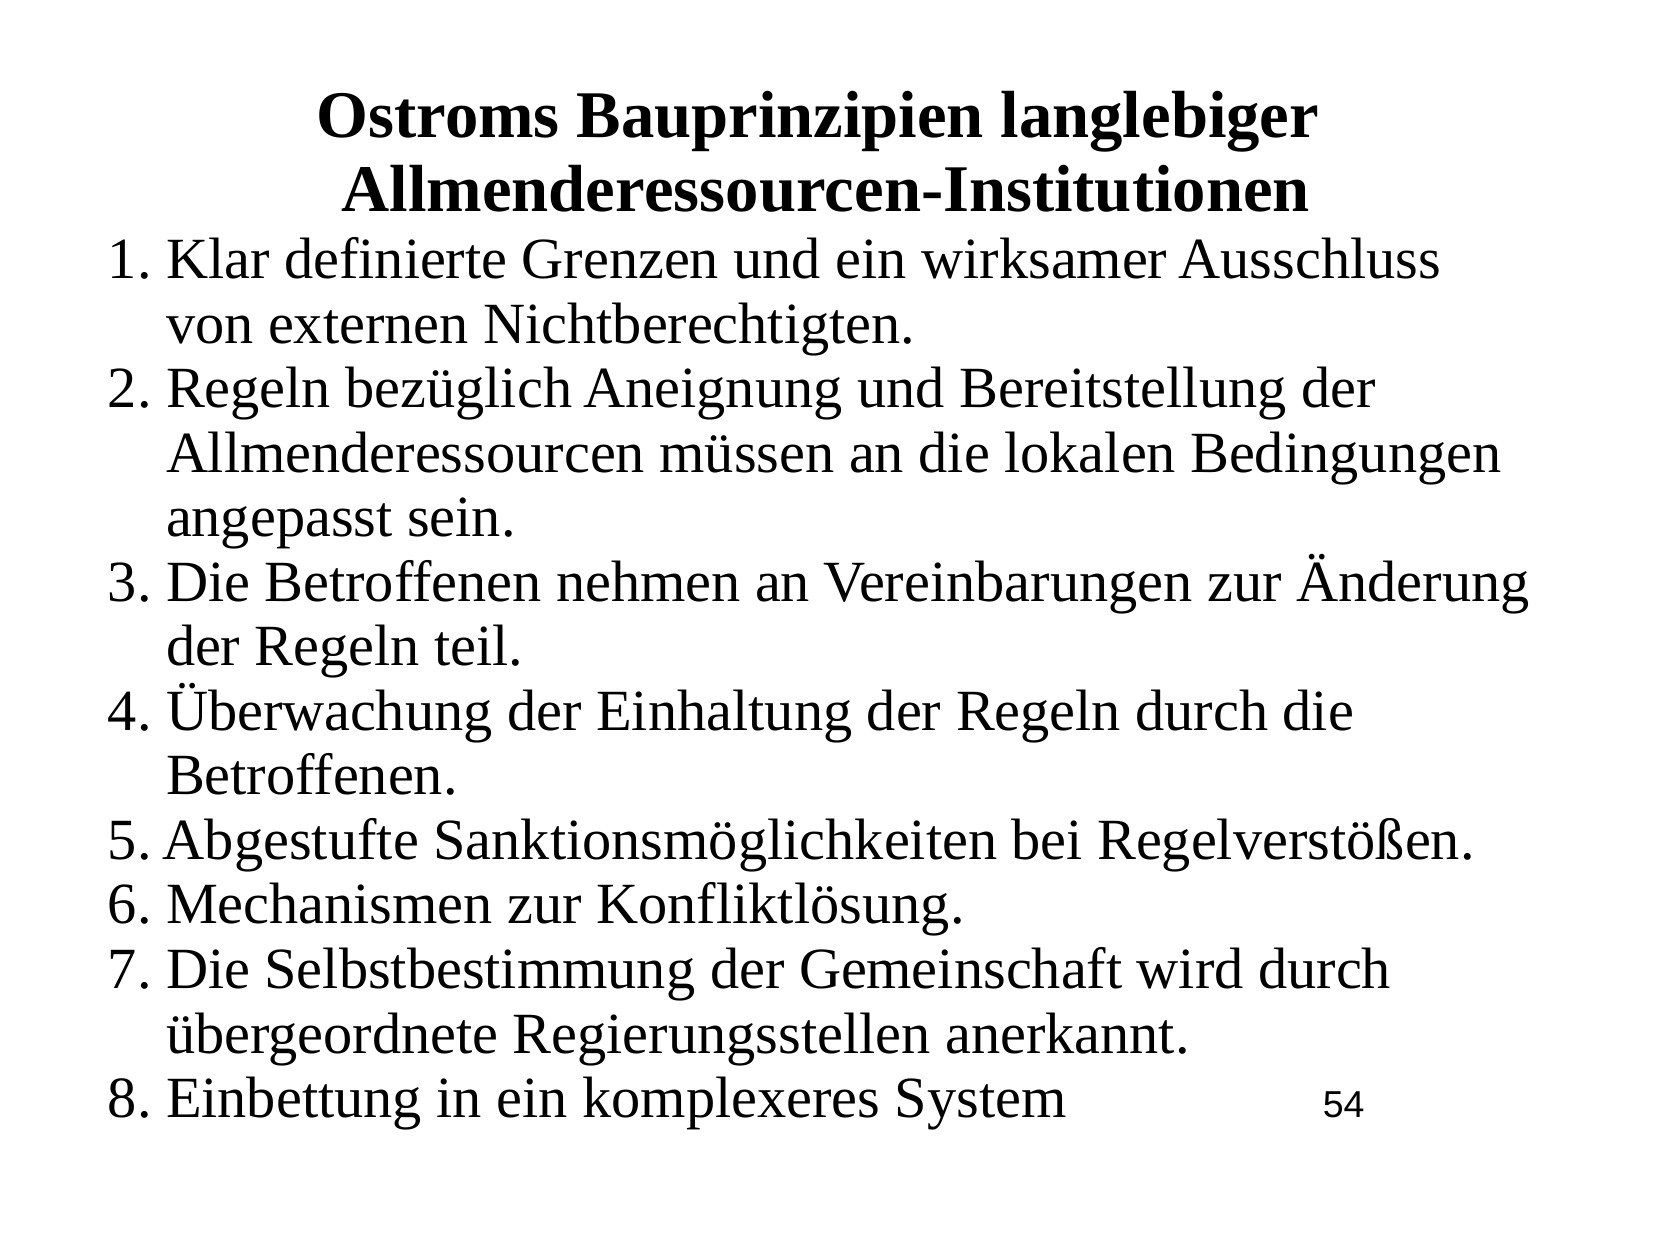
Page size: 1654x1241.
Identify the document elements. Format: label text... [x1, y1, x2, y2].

text_box <Nummer> [1308, 1076, 1526, 1147]
text_box Ostroms Bauprinzipien langlebiger Allmenderessourcen-Institutionen 1. Klar definierte Grenzen und ein wirksamer Ausschluss von externen Nichtberechtigten. 2. Regeln bezüglich Aneignung und Bereitstellung der Allmenderessourcen müssen an die lokalen Bedingungen angepasst sein. 3. Die Betroffenen nehmen an Vereinbarungen zur Änderung der Regeln teil. 4. Überwachung der Einhaltung der Regeln durch die Betroffenen. 5. Abgestufte Sanktionsmöglichkeiten bei Regelverstößen. 6. Mechanismen zur Konfliktlösung. 7. Die Selbstbestimmung der Gemeinschaft wird durch übergeordnete Regierungsstellen anerkannt. 8. Einbettung in ein komplexeres System [93, 70, 1561, 1138]
